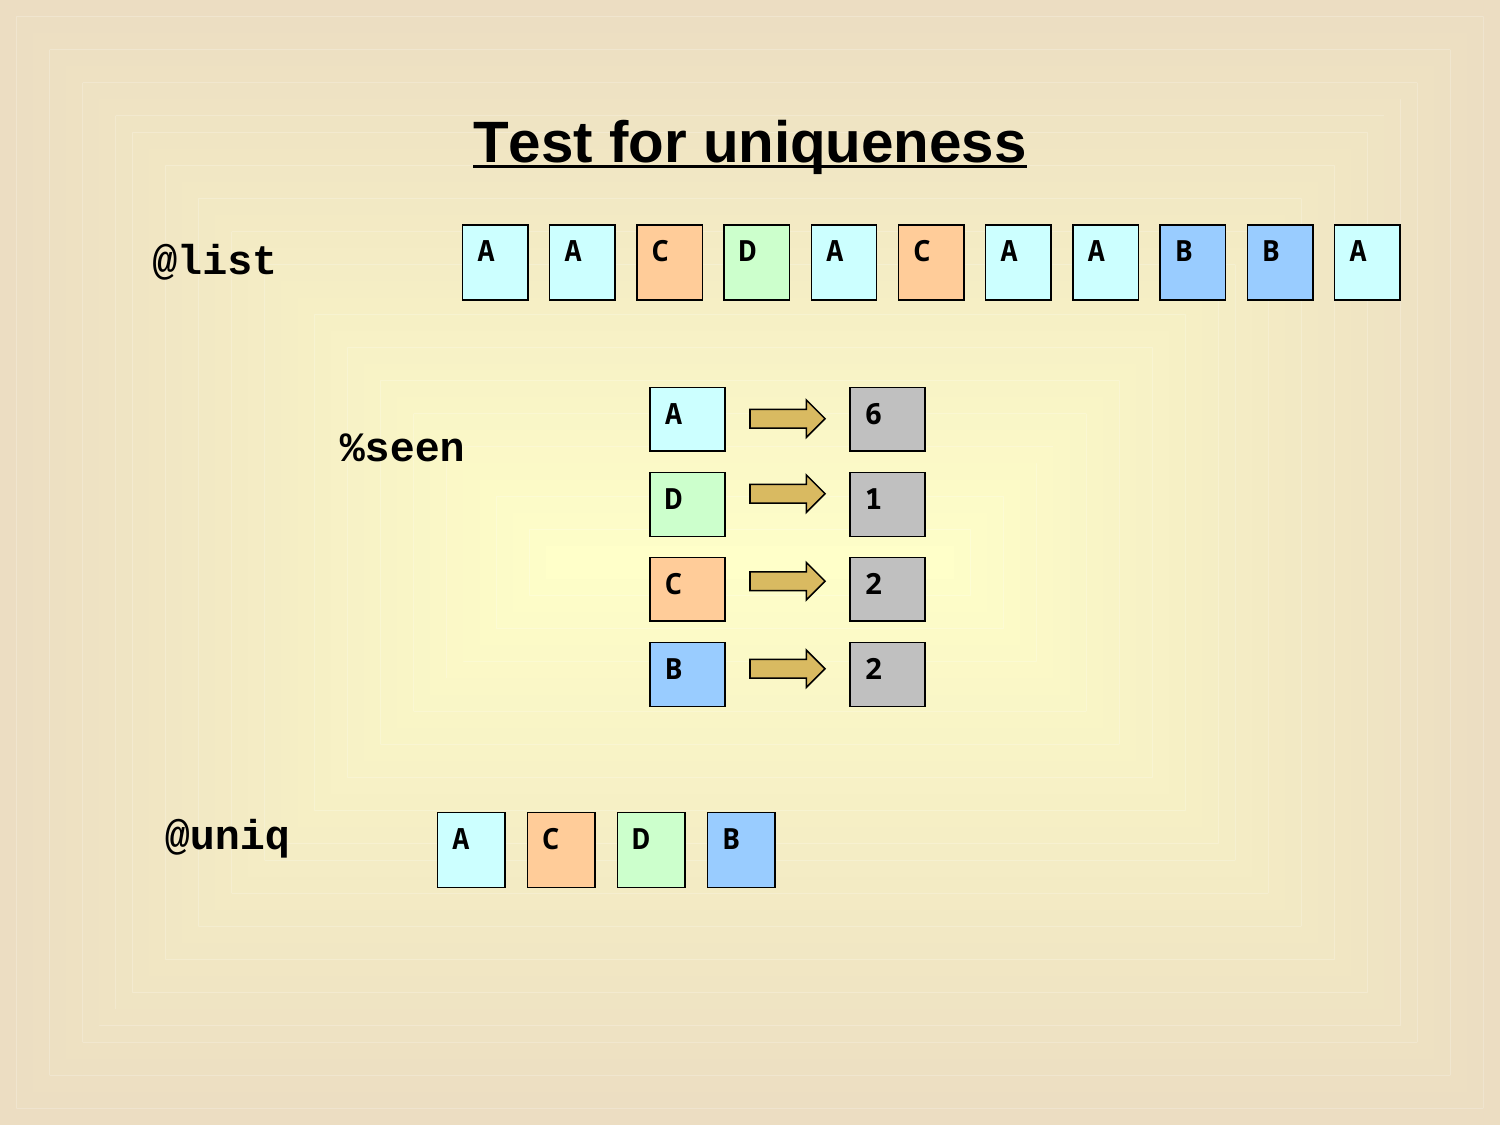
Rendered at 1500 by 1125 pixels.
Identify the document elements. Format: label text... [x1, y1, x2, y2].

text_box A [985, 224, 1052, 301]
text_box C [636, 224, 703, 301]
text_box A [549, 224, 616, 301]
text_box @uniq [150, 800, 388, 866]
text_box %seen [324, 412, 563, 478]
text_box [750, 562, 826, 601]
text_box B [1247, 224, 1313, 301]
text_box B [1160, 224, 1226, 301]
text_box [750, 474, 826, 513]
text_box 2 [849, 642, 926, 707]
text_box C [527, 812, 595, 888]
text_box A [437, 812, 505, 888]
text_box 2 [849, 557, 926, 622]
text_box A [811, 224, 877, 301]
text_box @list [137, 224, 376, 291]
text_box C [650, 557, 726, 622]
text_box D [724, 224, 790, 301]
text_box C [898, 224, 964, 301]
text_box 6 [849, 387, 926, 452]
text_box A [1334, 224, 1401, 301]
text_box B [650, 642, 726, 707]
text_box [750, 399, 826, 438]
text_box B [707, 812, 775, 888]
text_box A [1072, 224, 1139, 301]
text_box D [650, 472, 726, 537]
text_box D [617, 812, 685, 888]
text_box [750, 649, 826, 688]
text_box 1 [849, 472, 926, 537]
text_box A [462, 224, 528, 301]
text_box A [650, 387, 726, 452]
title Test for uniqueness [75, 45, 1426, 233]
